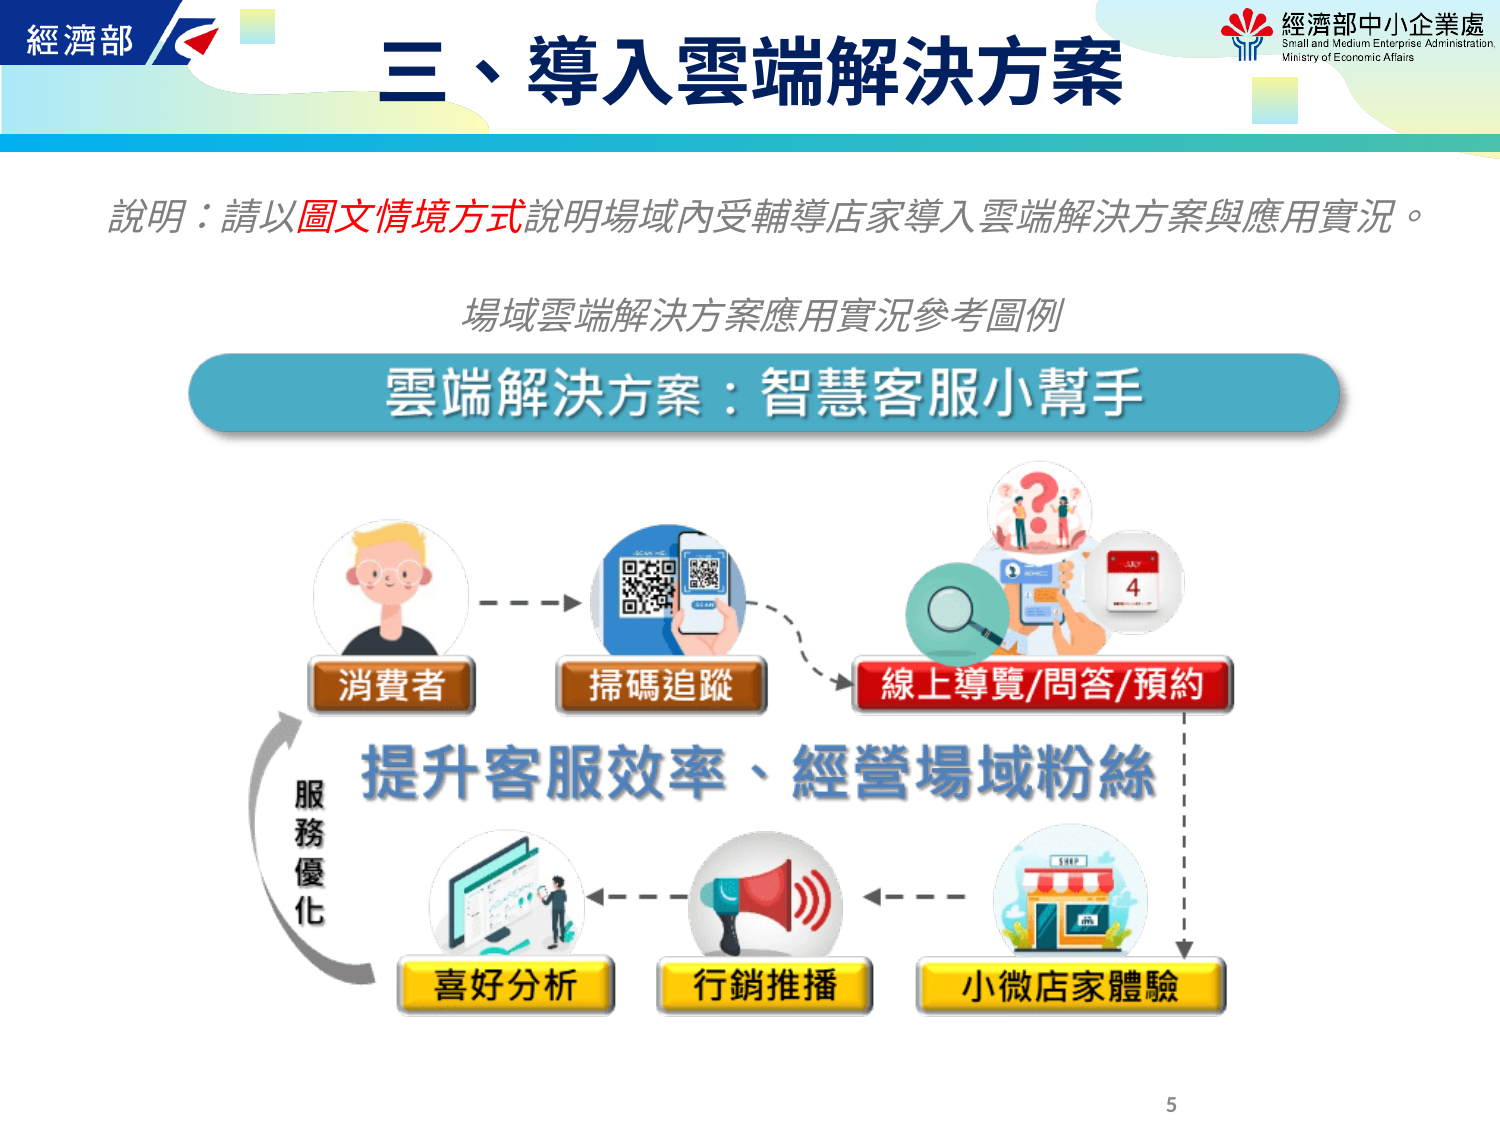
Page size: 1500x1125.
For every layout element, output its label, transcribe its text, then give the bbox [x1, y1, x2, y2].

text_box 4 [1150, 1073, 1500, 1125]
text_box 說明：請以圖文情境方式說明場域內受輔導店家導入雲端解決方案與應用實況。 [91, 167, 1409, 239]
title 三、導入雲端解決方案 [0, 4, 1500, 135]
text_box 場域雲端解決方案應用實況參考圖例 [369, 284, 1151, 335]
picture [183, 335, 1359, 1030]
